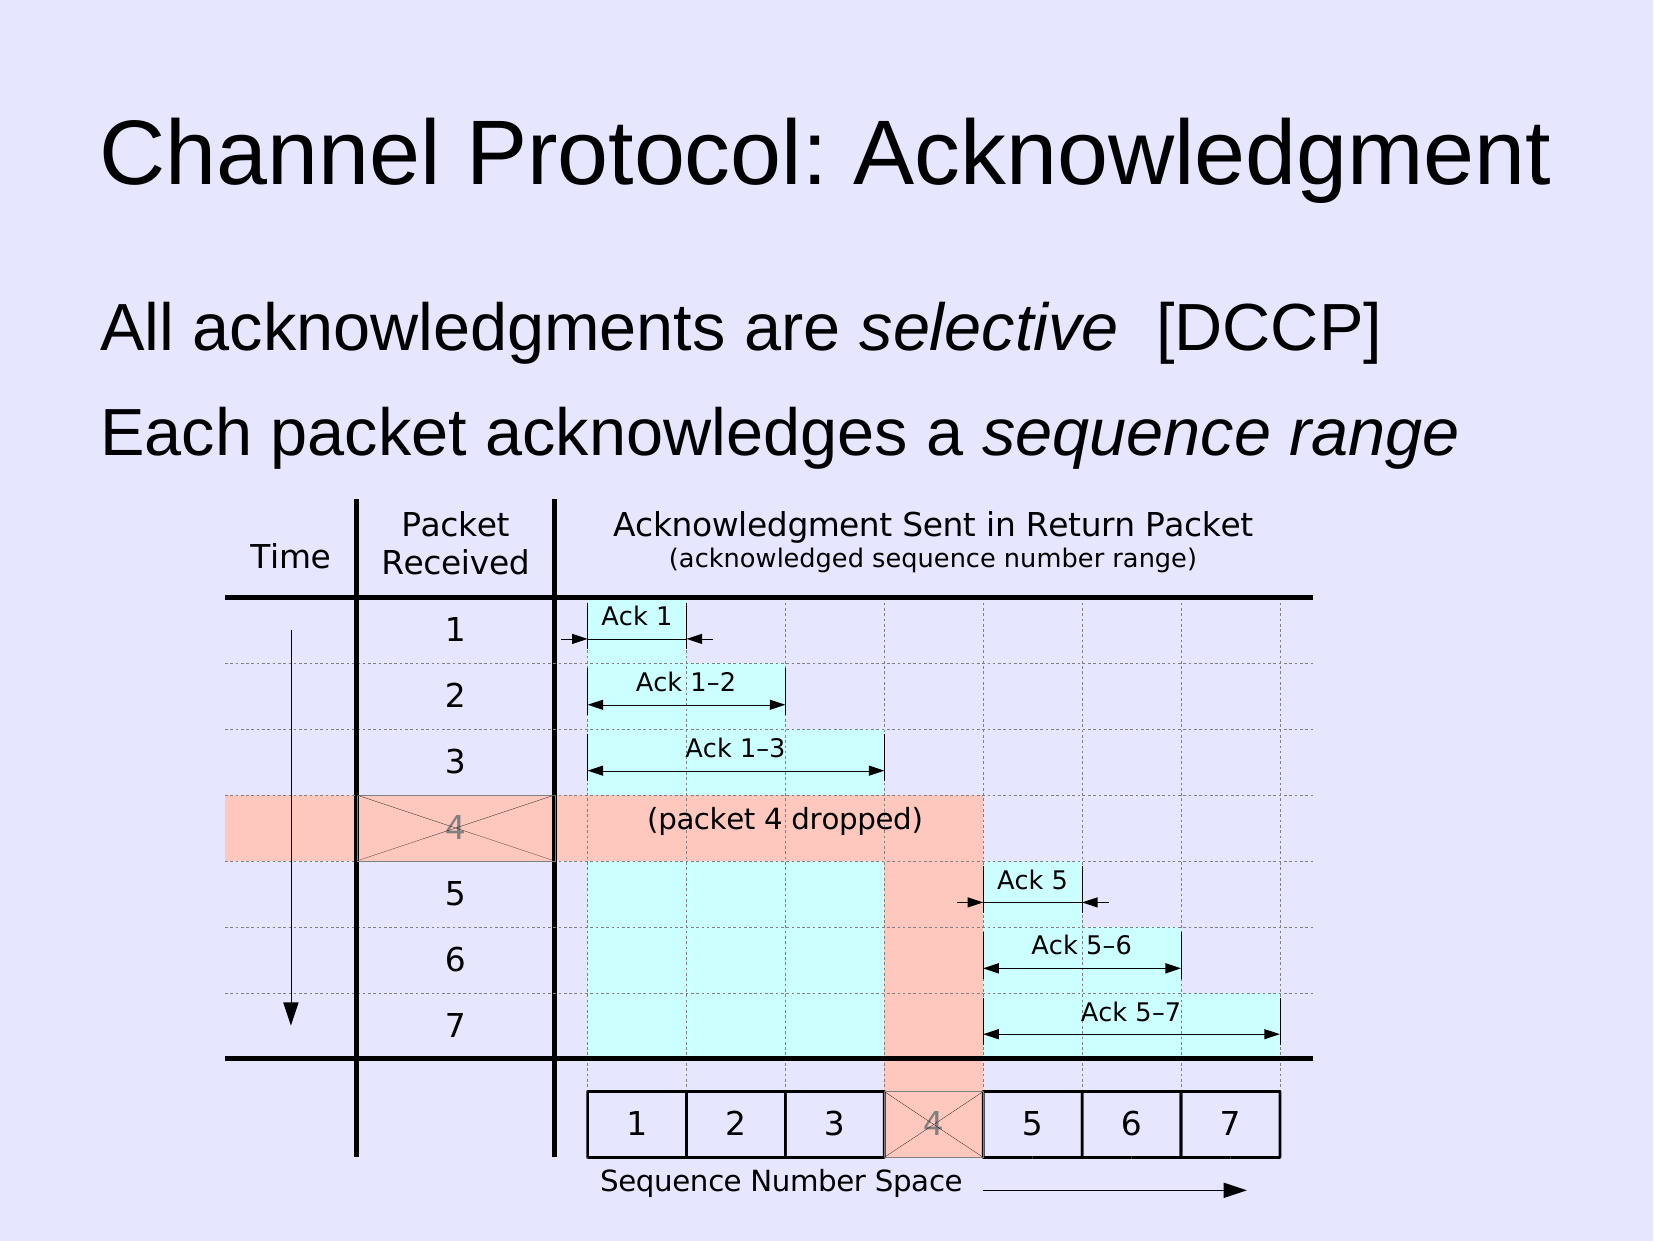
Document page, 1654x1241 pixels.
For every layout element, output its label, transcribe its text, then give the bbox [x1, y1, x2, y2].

list All acknowledgments are selective [DCCP] Each packet acknowledges a sequence range [82, 290, 1571, 1095]
title Channel Protocol: Acknowledgment [82, 49, 1571, 257]
picture [219, 493, 1320, 1206]
